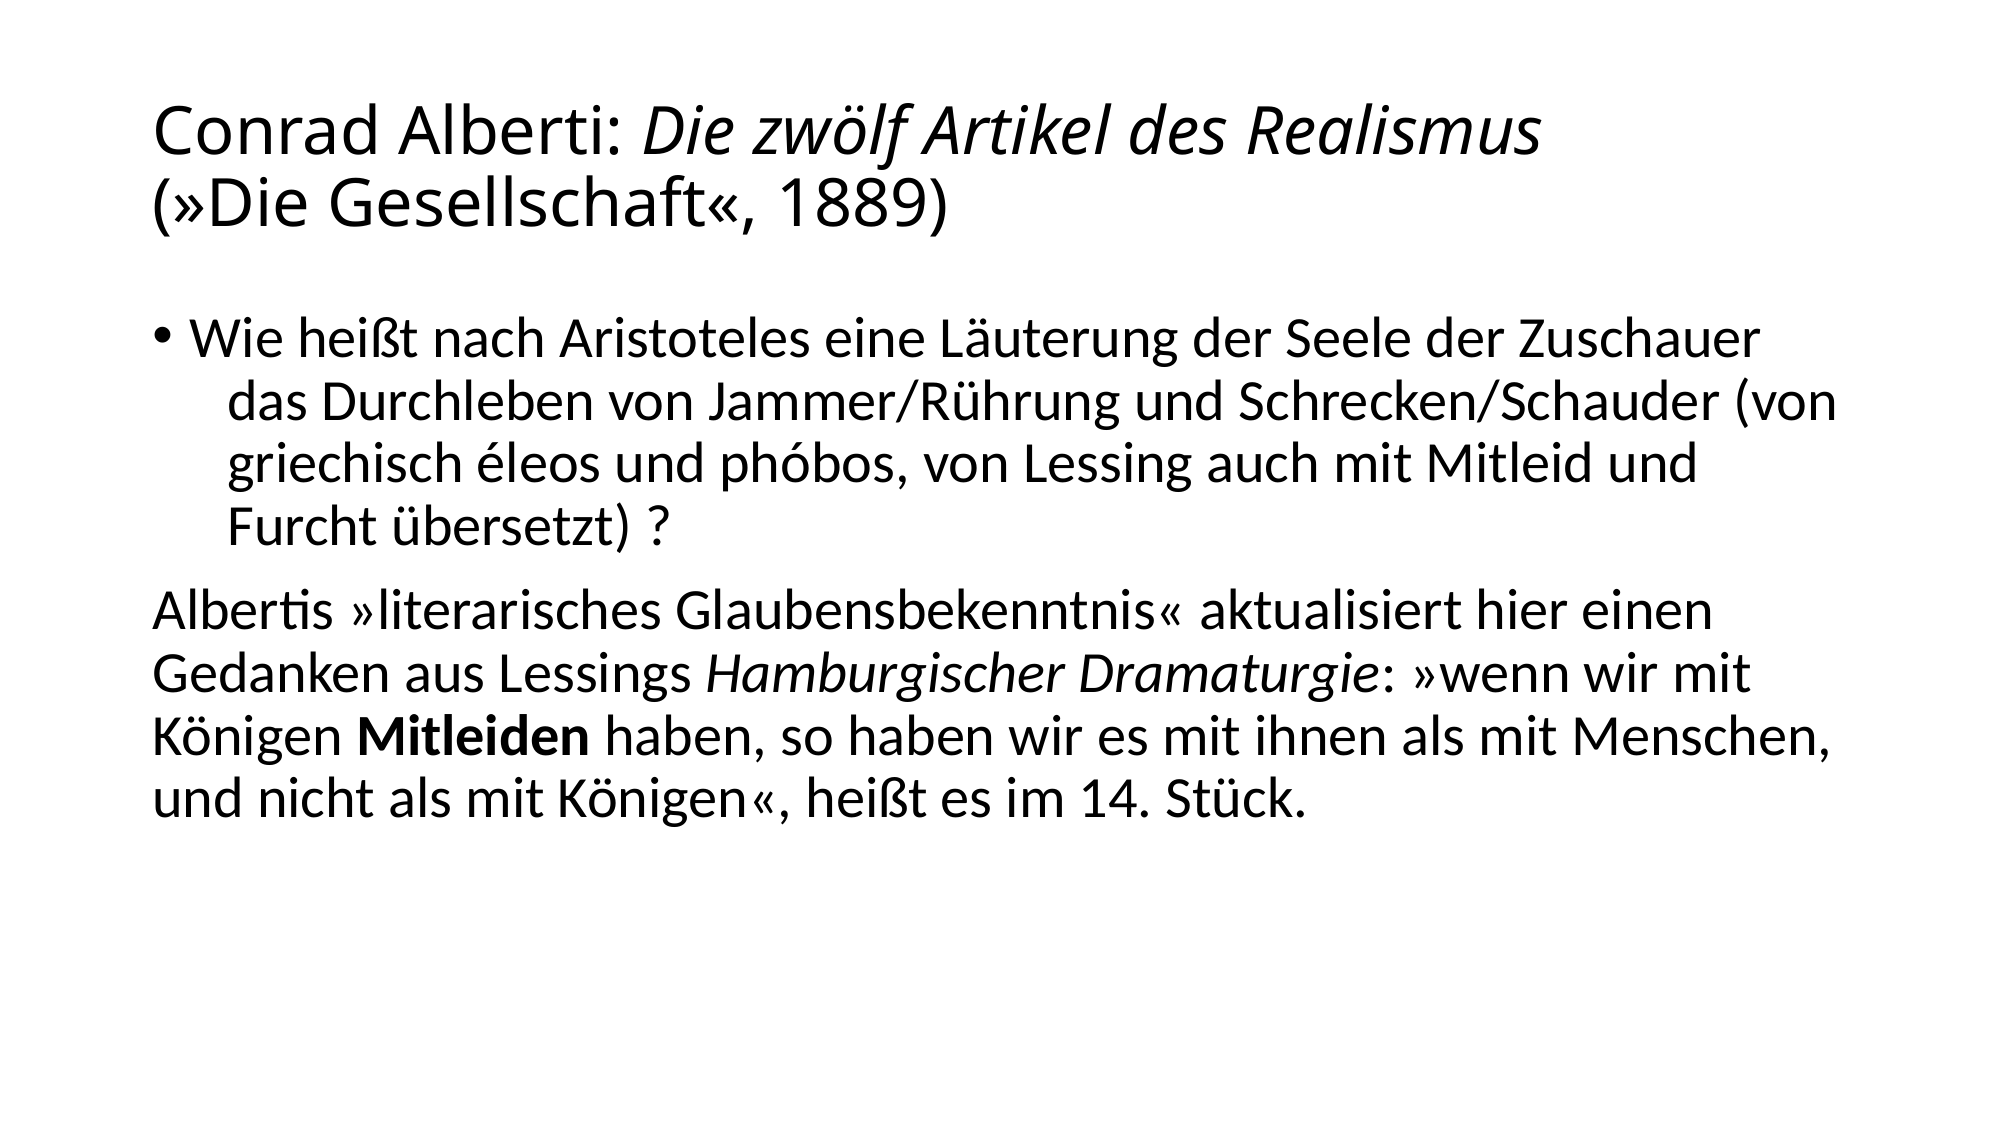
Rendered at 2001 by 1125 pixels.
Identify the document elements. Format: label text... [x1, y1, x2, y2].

list Wie heißt nach Aristoteles eine Läuterung der Seele der Zuschauer das Durchleben von Jammer/Rührung und Schrecken/Schauder (von griechisch éleos und phóbos, von Lessing auch mit Mitleid und Furcht übersetzt) ? Albertis »literarisches Glaubensbekenntnis« aktualisiert hier einen Gedanken aus Lessings Hamburgischer Dramaturgie: »wenn wir mit Königen Mitleiden haben, so haben wir es mit ihnen als mit Menschen, und nicht als mit Königen«, heißt es im 14. Stück. [137, 299, 1863, 1014]
title Conrad Alberti: Die zwölf Artikel des Realismus (»Die Gesellschaft«, 1889) [137, 59, 1863, 278]
